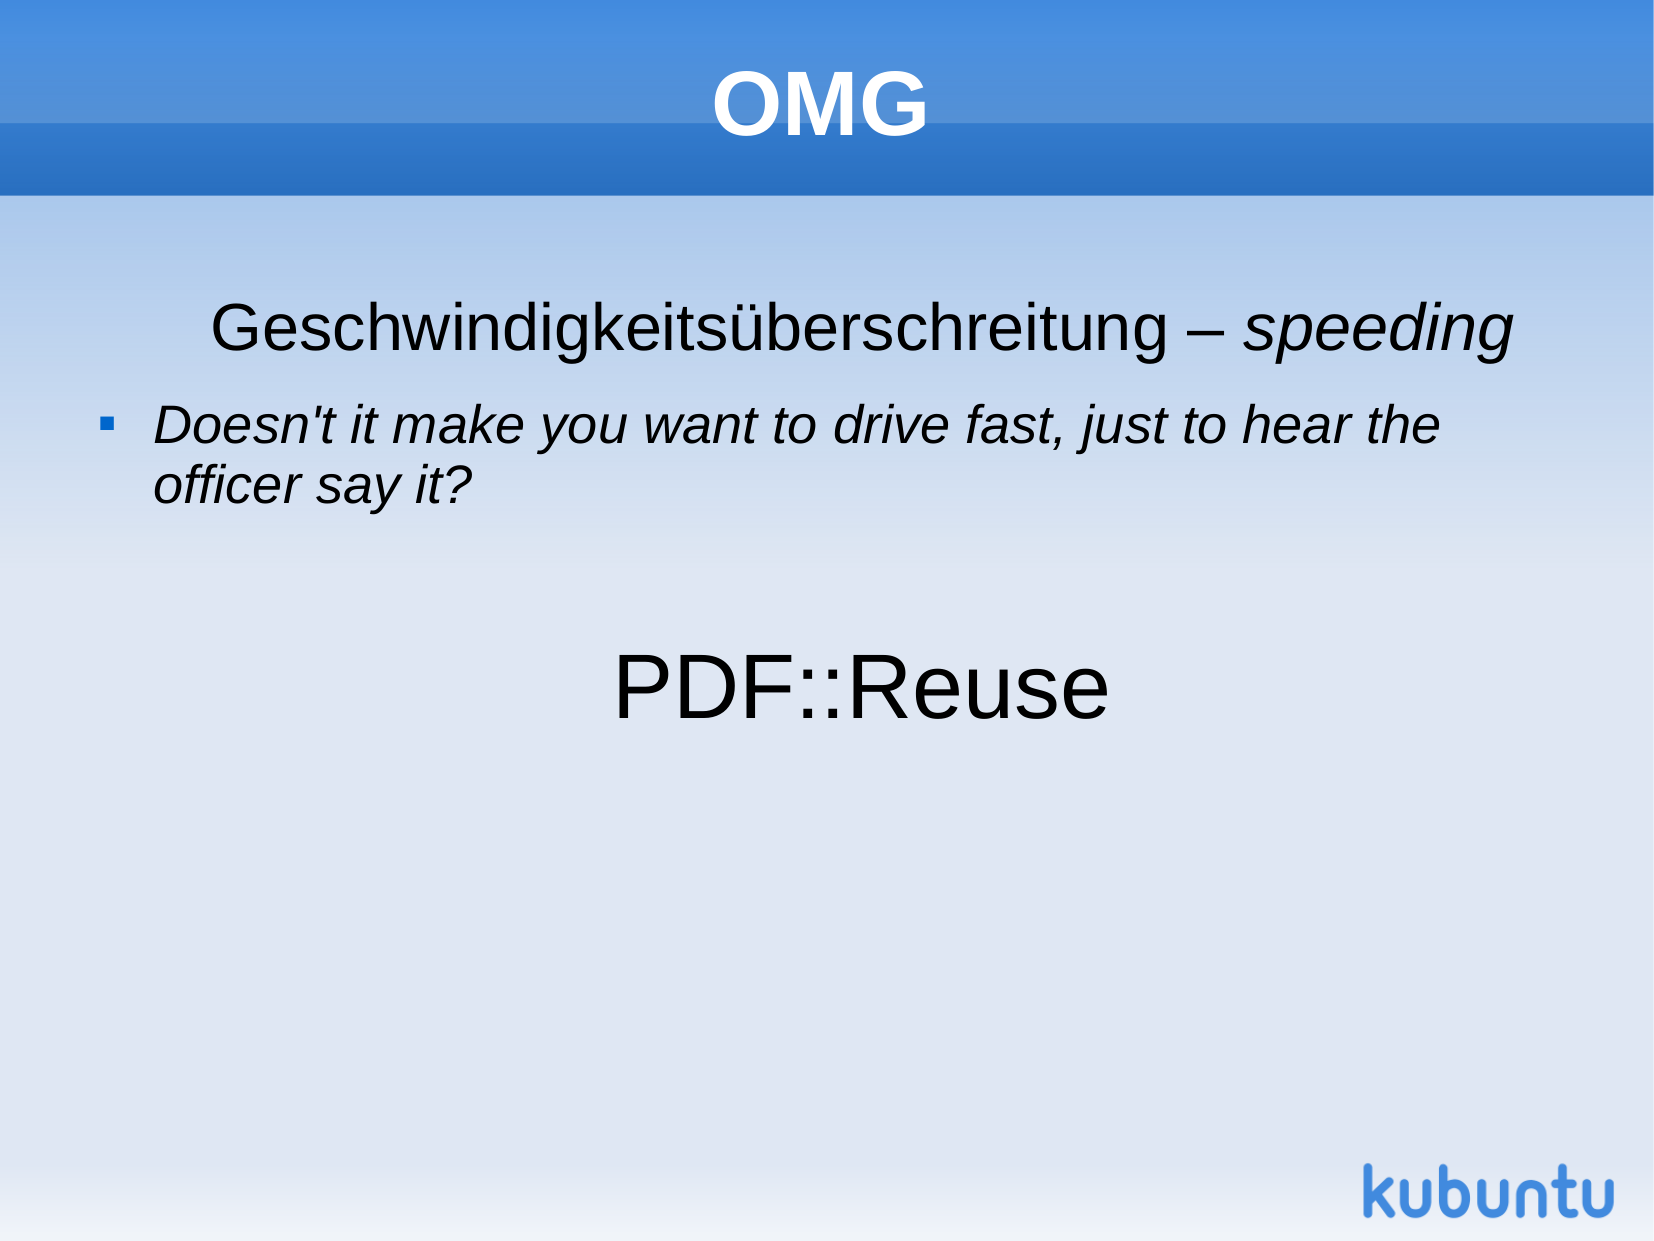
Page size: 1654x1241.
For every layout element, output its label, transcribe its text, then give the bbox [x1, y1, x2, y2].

list Geschwindigkeitsüberschreitung – speeding Doesn't it make you want to drive fast, just to hear the officer say it? PDF::Reuse [82, 290, 1571, 1094]
title OMG [76, 0, 1565, 208]
picture [0, 0, 1654, 1241]
